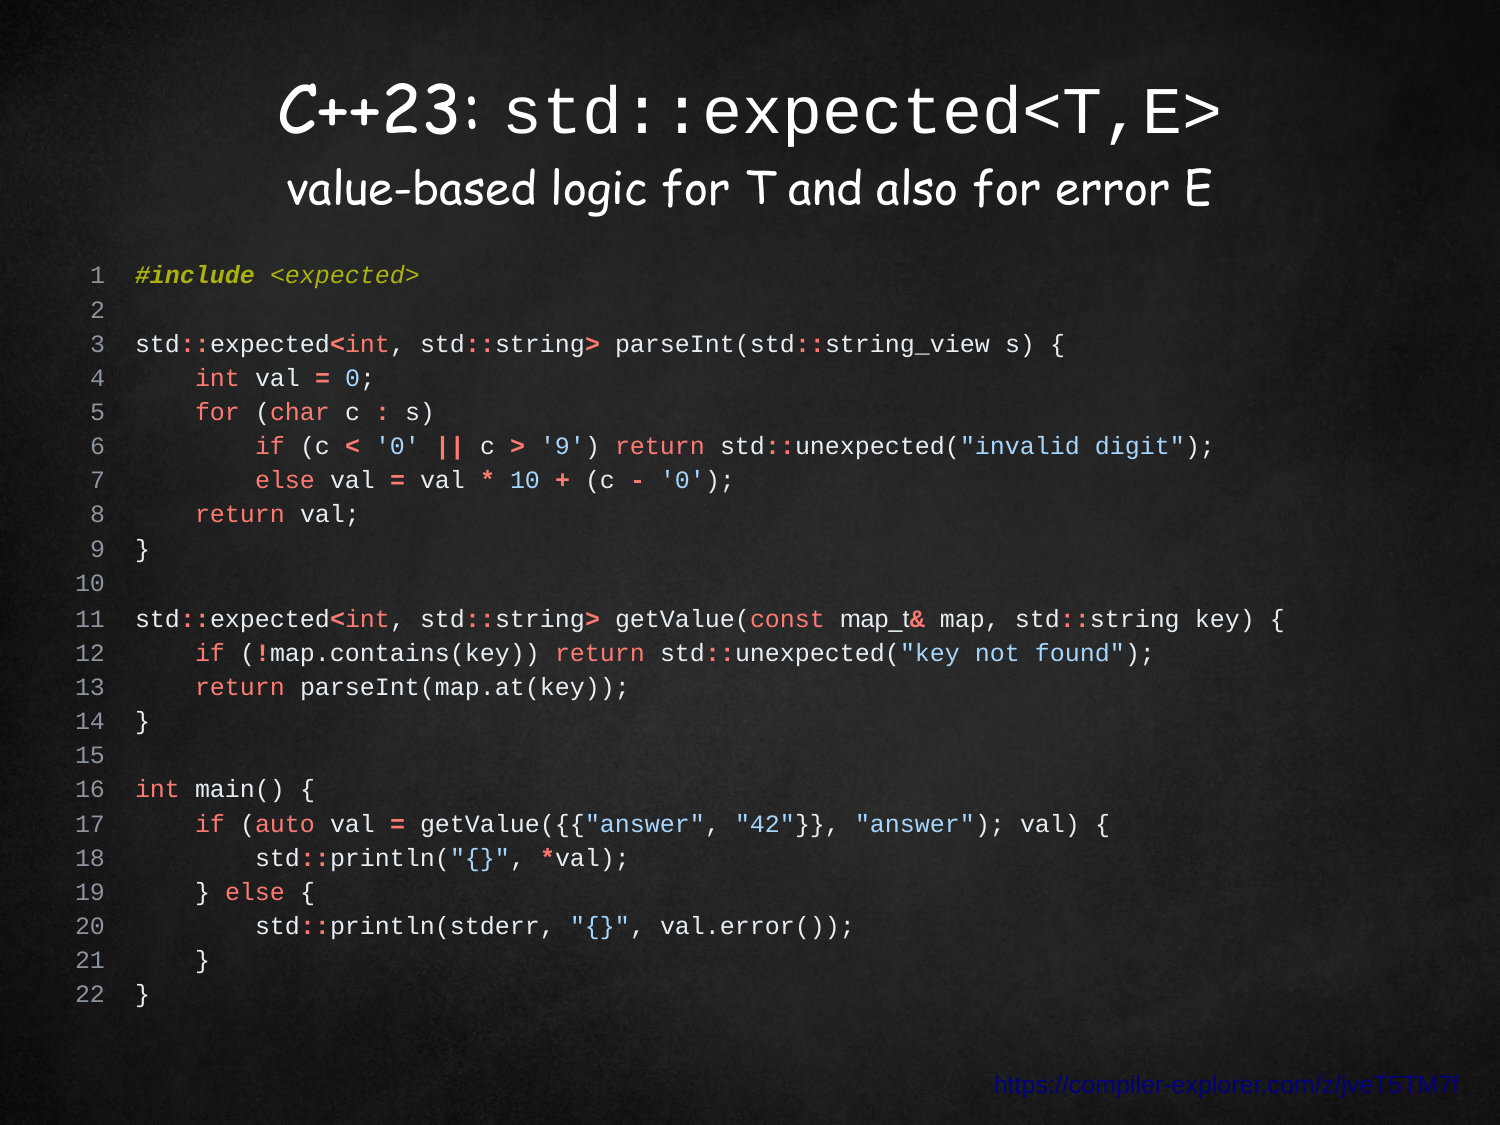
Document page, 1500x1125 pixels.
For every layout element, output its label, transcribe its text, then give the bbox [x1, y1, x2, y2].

text_box https://compiler-explorer.com/z/jveT5TM7f [978, 1062, 1500, 1120]
list 1 #include <expected> 2 3 std::expected<int, std::string> parseInt(std::string_view s) { 4 int val = 0; 5 for (char c : s) 6 if (c < '0' || c > '9') return std::unexpected("invalid digit"); 7 else val = val * 10 + (c - '0'); 8 return val; 9 } 10 11 std::expected<int, std::string> getValue(const map_t& map, std::string key) { 12 if (!map.contains(key)) return std::unexpected("key not found"); 13 return parseInt(map.at(key)); 14 } 15 16 int main() { 17 if (auto val = getValue({{"answer", "42"}}, "answer"); val) { 18 std::println("{}", *val); 19 } else { 20 std::println(stderr, "{}", val.error()); 21 } 22 } [75, 263, 1425, 1075]
picture [0, 0, 1500, 1125]
title C++23: std::expected<T,E> value-based logic for T and also for error E [75, 44, 1425, 233]
